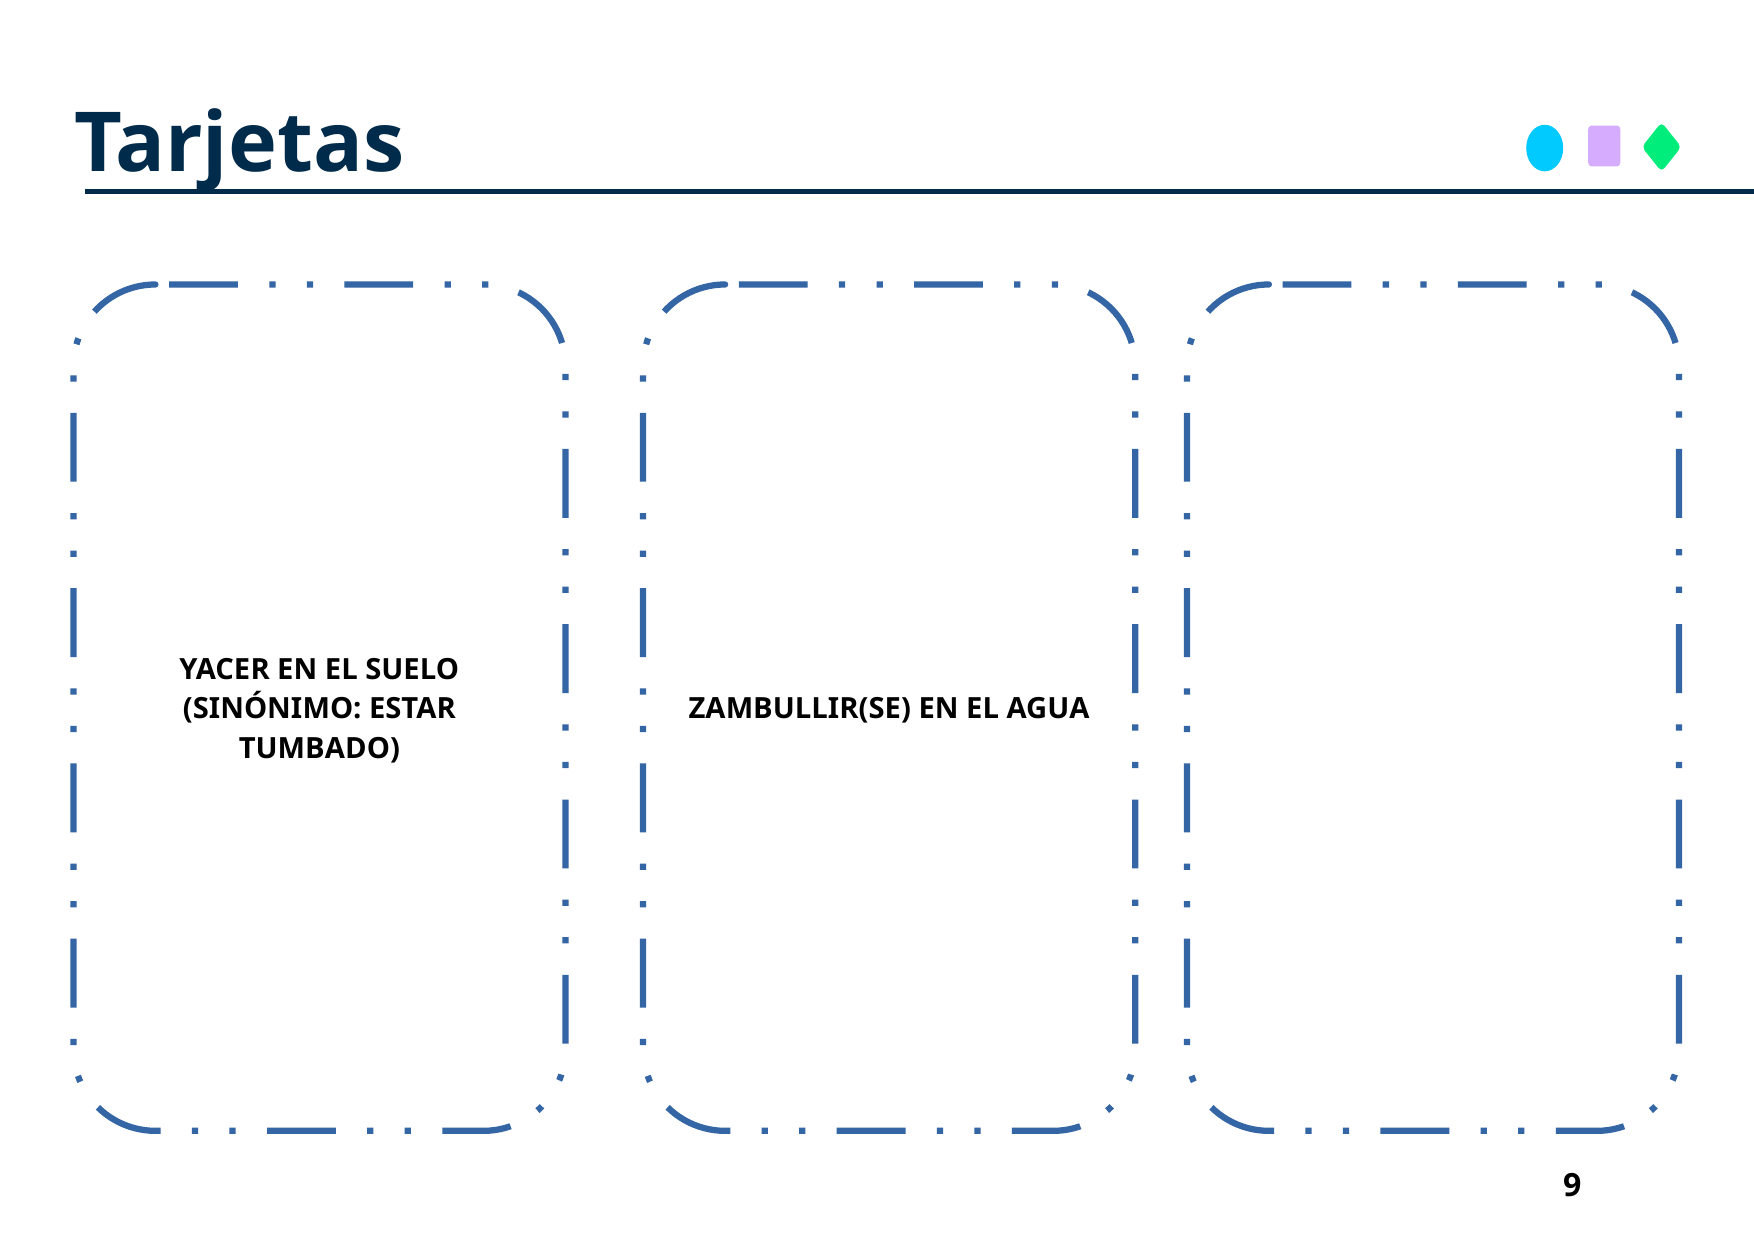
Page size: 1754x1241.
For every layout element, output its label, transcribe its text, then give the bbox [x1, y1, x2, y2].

text_box YACER EN EL SUELO (SINÓNIMO: ESTAR TUMBADO) [73, 284, 566, 1131]
text_box ZAMBULLIR(SE) EN EL AGUA [643, 284, 1136, 1131]
text_box [1186, 284, 1679, 1131]
title Tarjetas [74, 32, 1404, 196]
